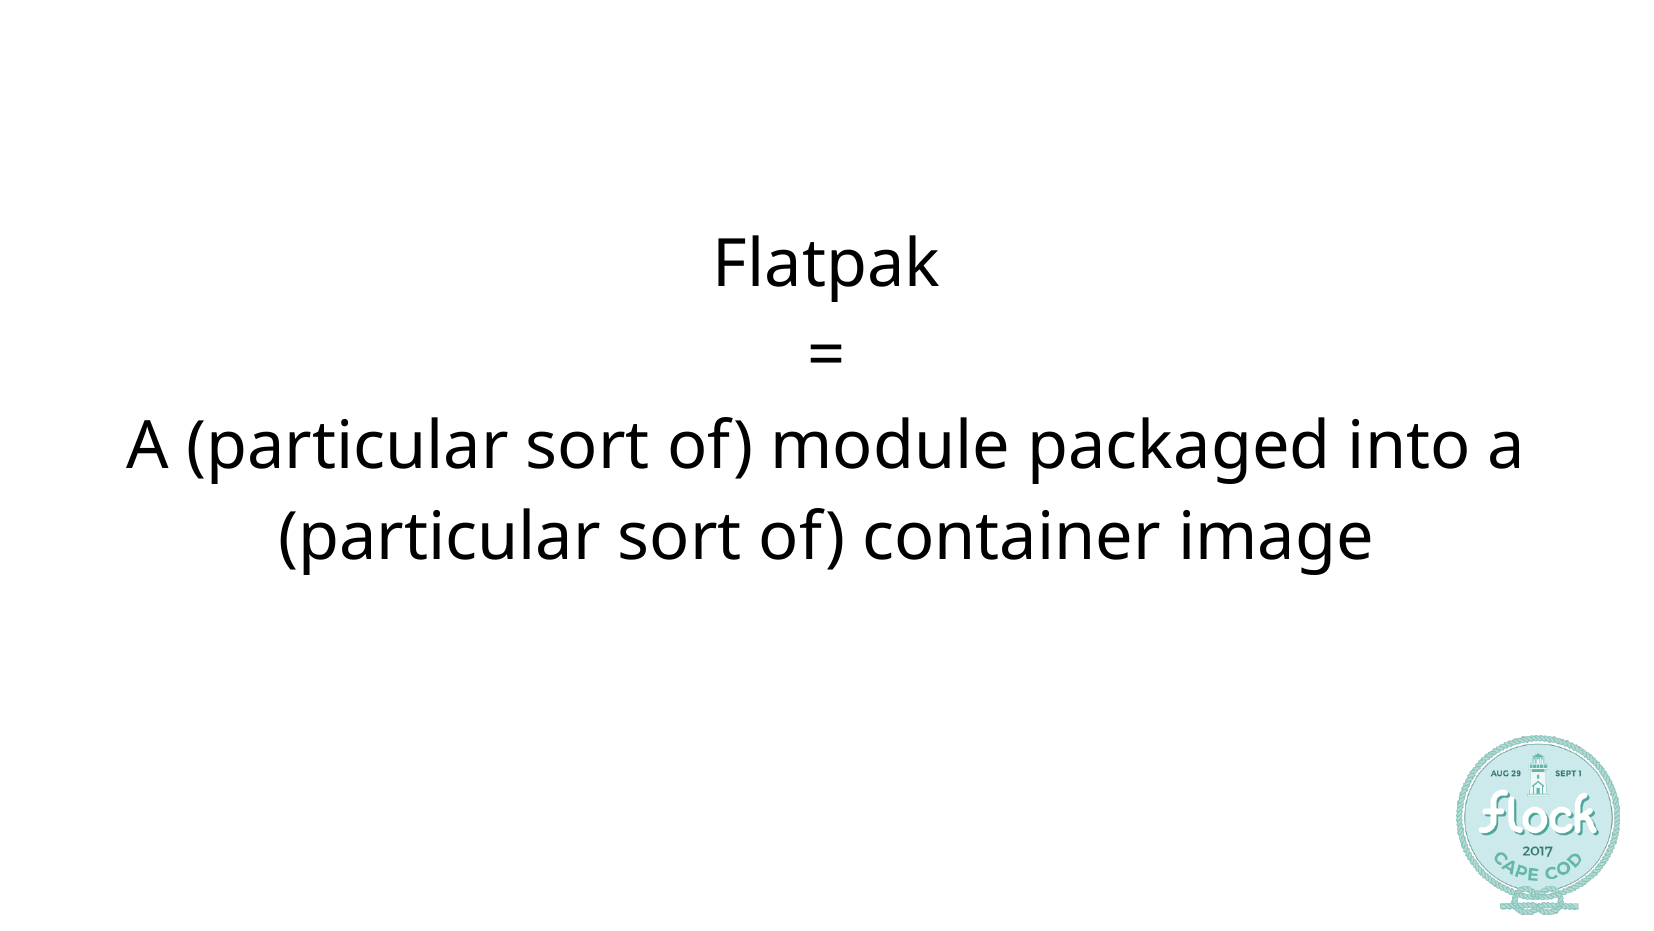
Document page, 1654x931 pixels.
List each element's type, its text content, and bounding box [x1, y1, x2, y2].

subtitle Flatpak = A (particular sort of) module packaged into a (particular sort of) container image [82, 37, 1571, 758]
picture [1456, 735, 1620, 915]
